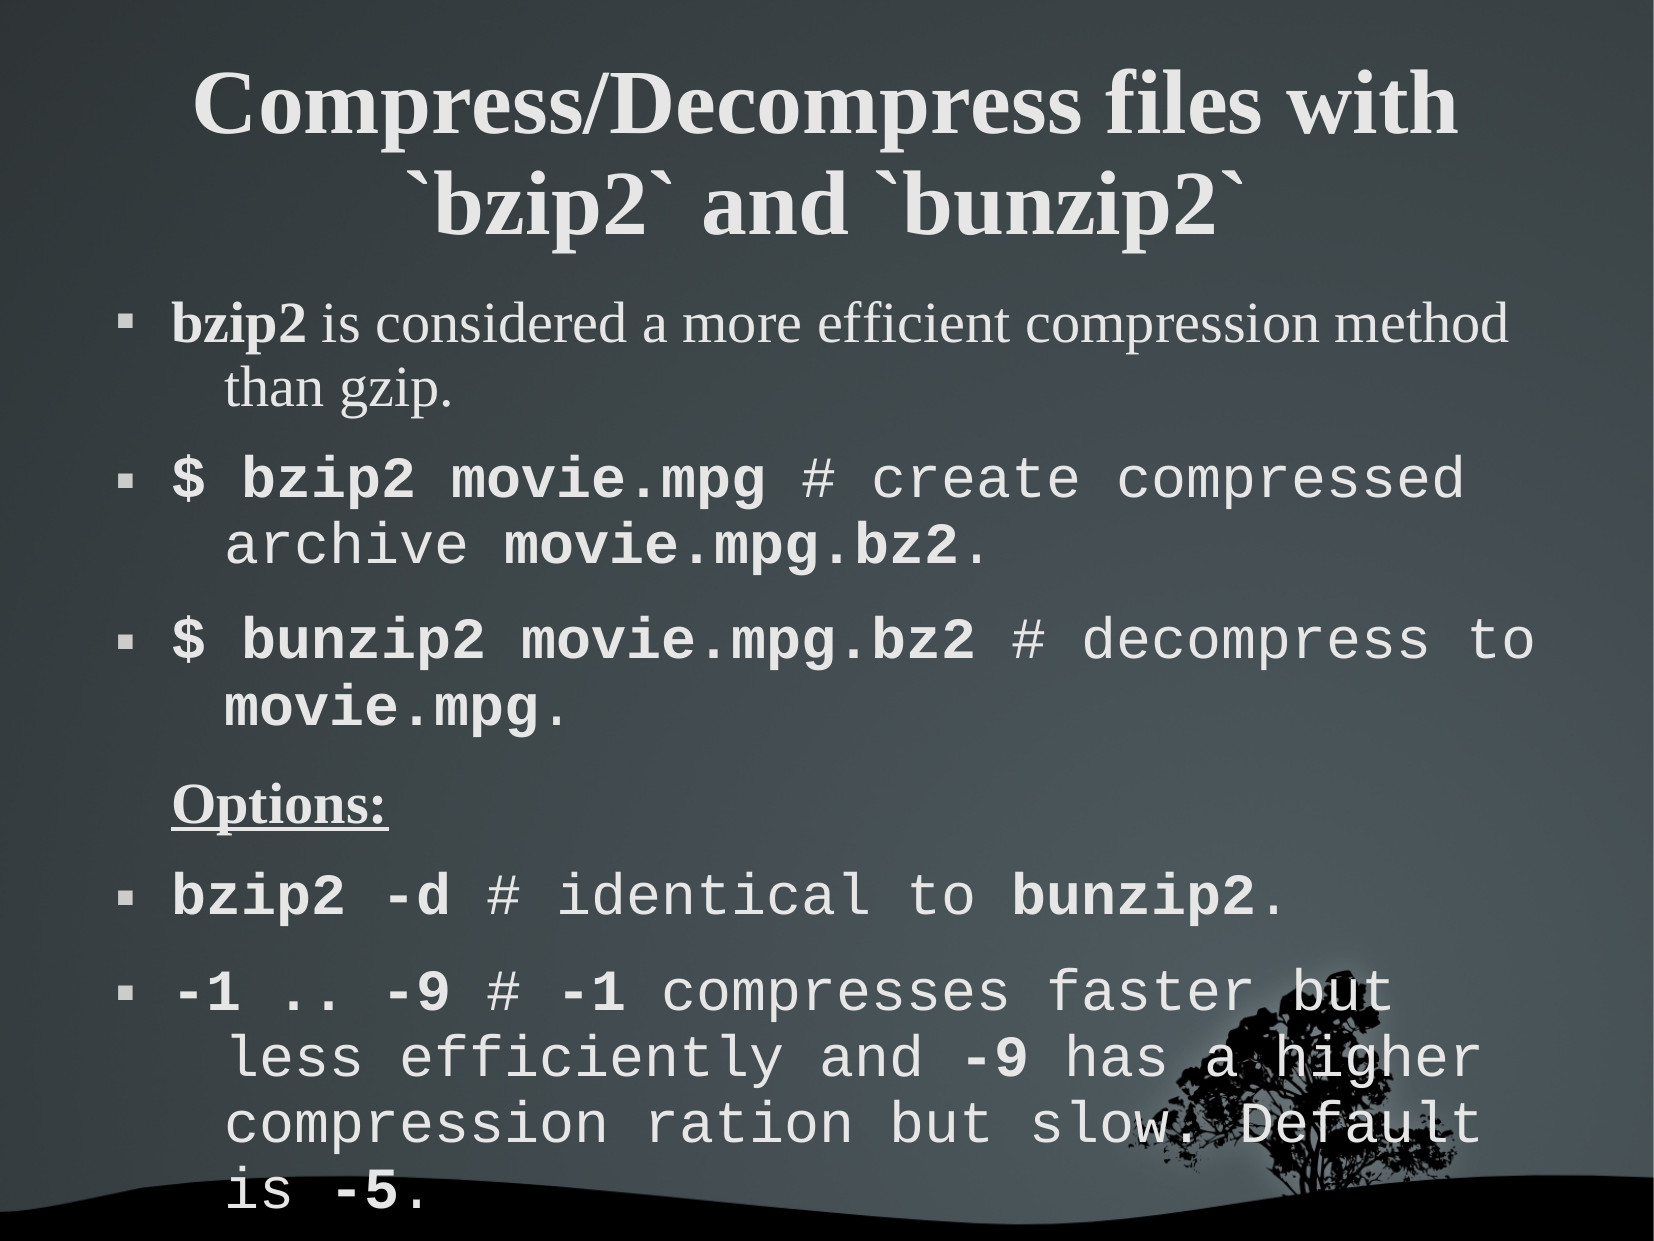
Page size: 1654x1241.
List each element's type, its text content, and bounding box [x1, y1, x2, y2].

list bzip2 is considered a more efficient compression method than gzip. $ bzip2 movie.mpg # create compressed archive movie.mpg.bz2. $ bunzip2 movie.mpg.bz2 # decompress to movie.mpg. Options: bzip2 -d # identical to bunzip2. -1 .. -9 # -1 compresses faster but less efficiently and -9 has a higher compression ration but slow. Default is -5. [82, 290, 1571, 1241]
picture [0, 0, 1654, 1241]
title Compress/Decompress files with `bzip2` and `bunzip2` [82, 33, 1571, 273]
